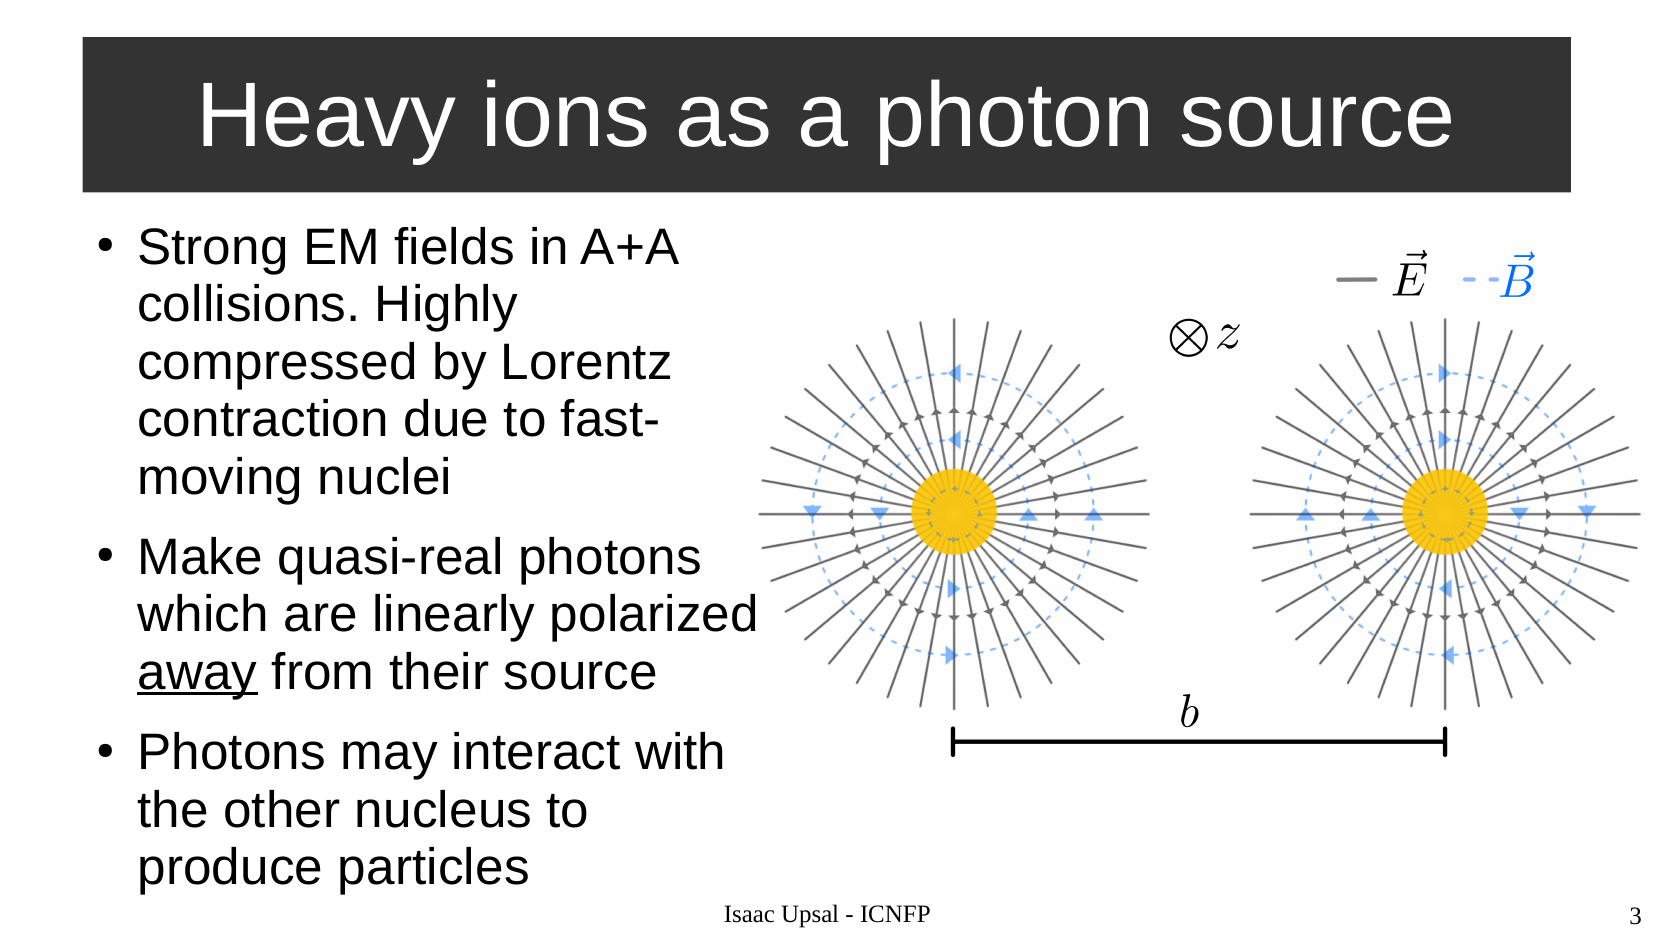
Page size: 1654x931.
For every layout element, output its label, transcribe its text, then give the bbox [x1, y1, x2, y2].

picture [766, 239, 1647, 811]
list Strong EM fields in A+A collisions. Highly compressed by Lorentz contraction due to fast-moving nuclei Make quasi-real photons which are linearly polarized away from their source Photons may interact with the other nucleus to produce particles [82, 217, 766, 916]
title Heavy ions as a photon source [82, 37, 1571, 193]
